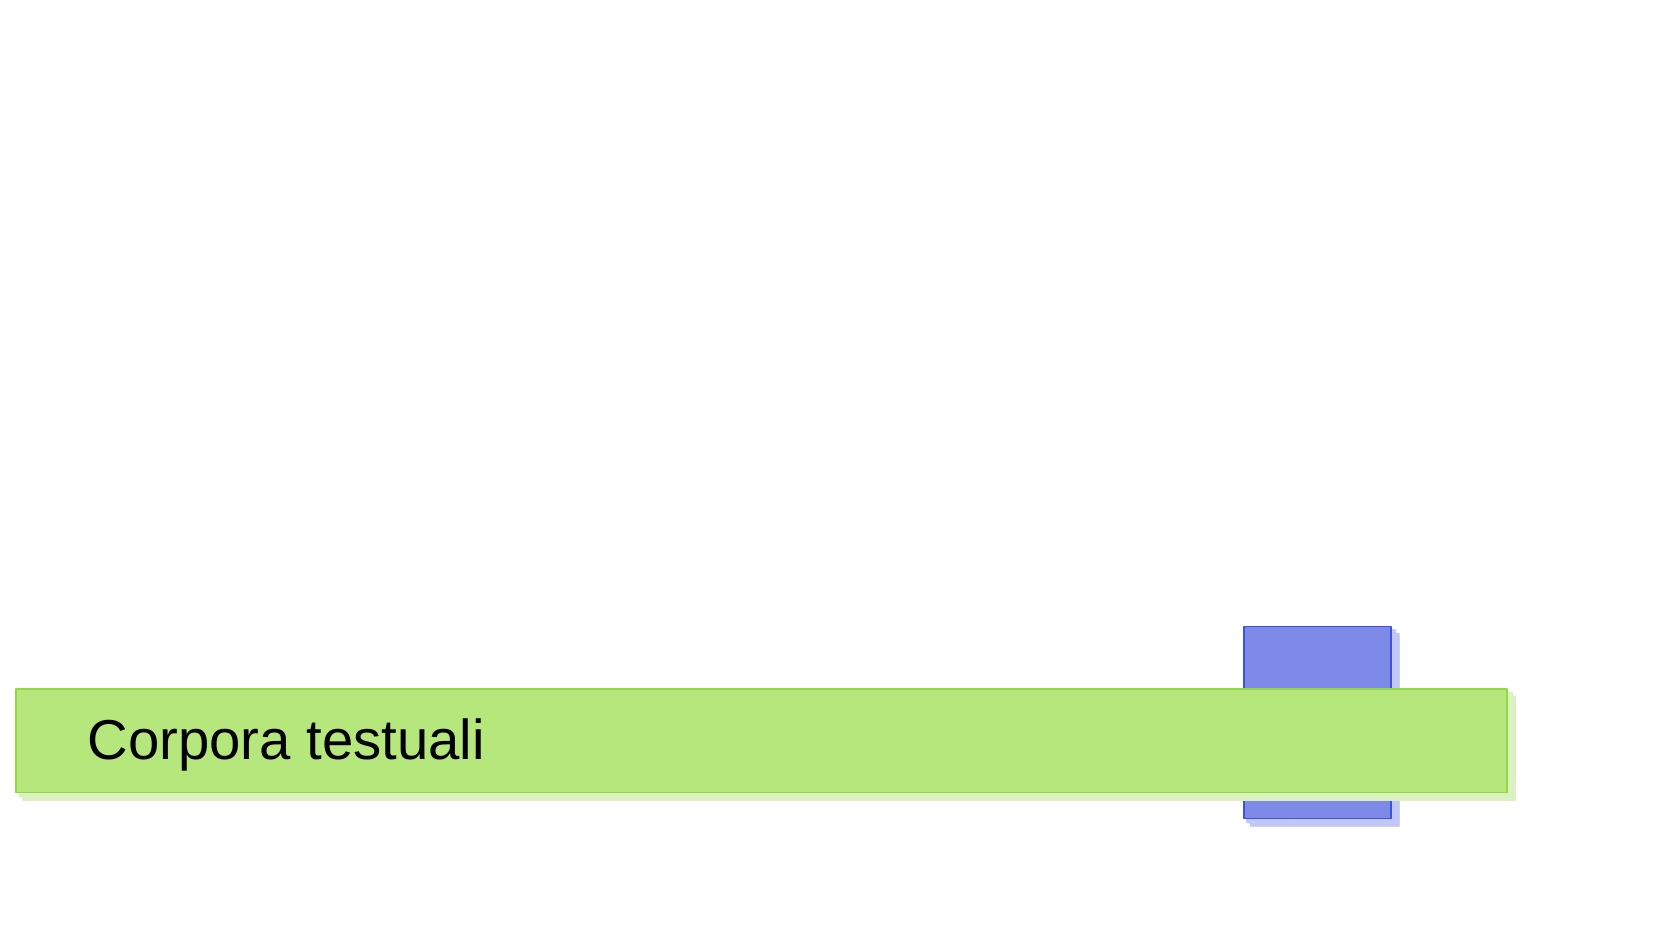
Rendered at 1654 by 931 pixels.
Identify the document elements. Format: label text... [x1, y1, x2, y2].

title Corpora testuali [87, 687, 1506, 792]
text_box [15, 689, 1508, 793]
text_box [1243, 797, 1392, 819]
text_box [1243, 626, 1392, 687]
